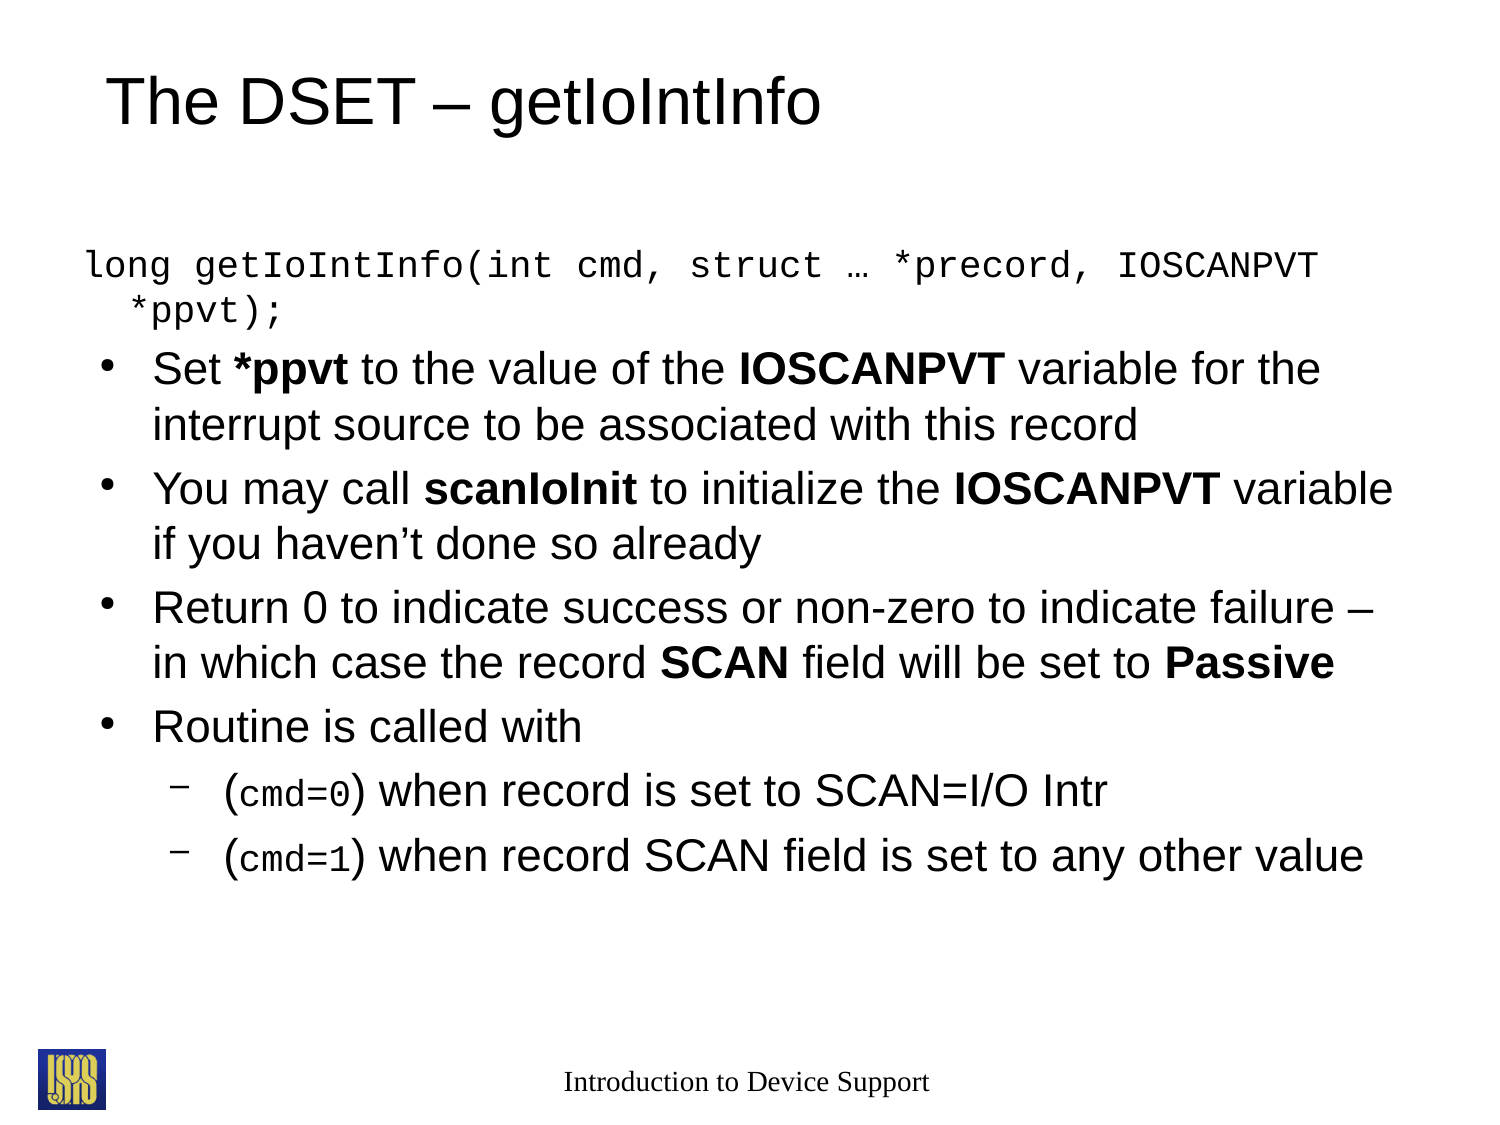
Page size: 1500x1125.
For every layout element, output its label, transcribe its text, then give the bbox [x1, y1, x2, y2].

list long getIoIntInfo(int cmd, struct … *precord, IOSCANPVT *ppvt); Set *ppvt to the value of the IOSCANPVT variable for the interrupt source to be associated with this record You may call scanIoInit to initialize the IOSCANPVT variable if you haven’t done so already Return 0 to indicate success or non-zero to indicate failure – in which case the record SCAN field will be set to Passive Routine is called with (cmd=0) when record is set to SCAN=I/O Intr (cmd=1) when record SCAN field is set to any other value [66, 232, 1411, 889]
picture [38, 1049, 106, 1110]
title The DSET – getIoIntInfo [55, 57, 1361, 146]
